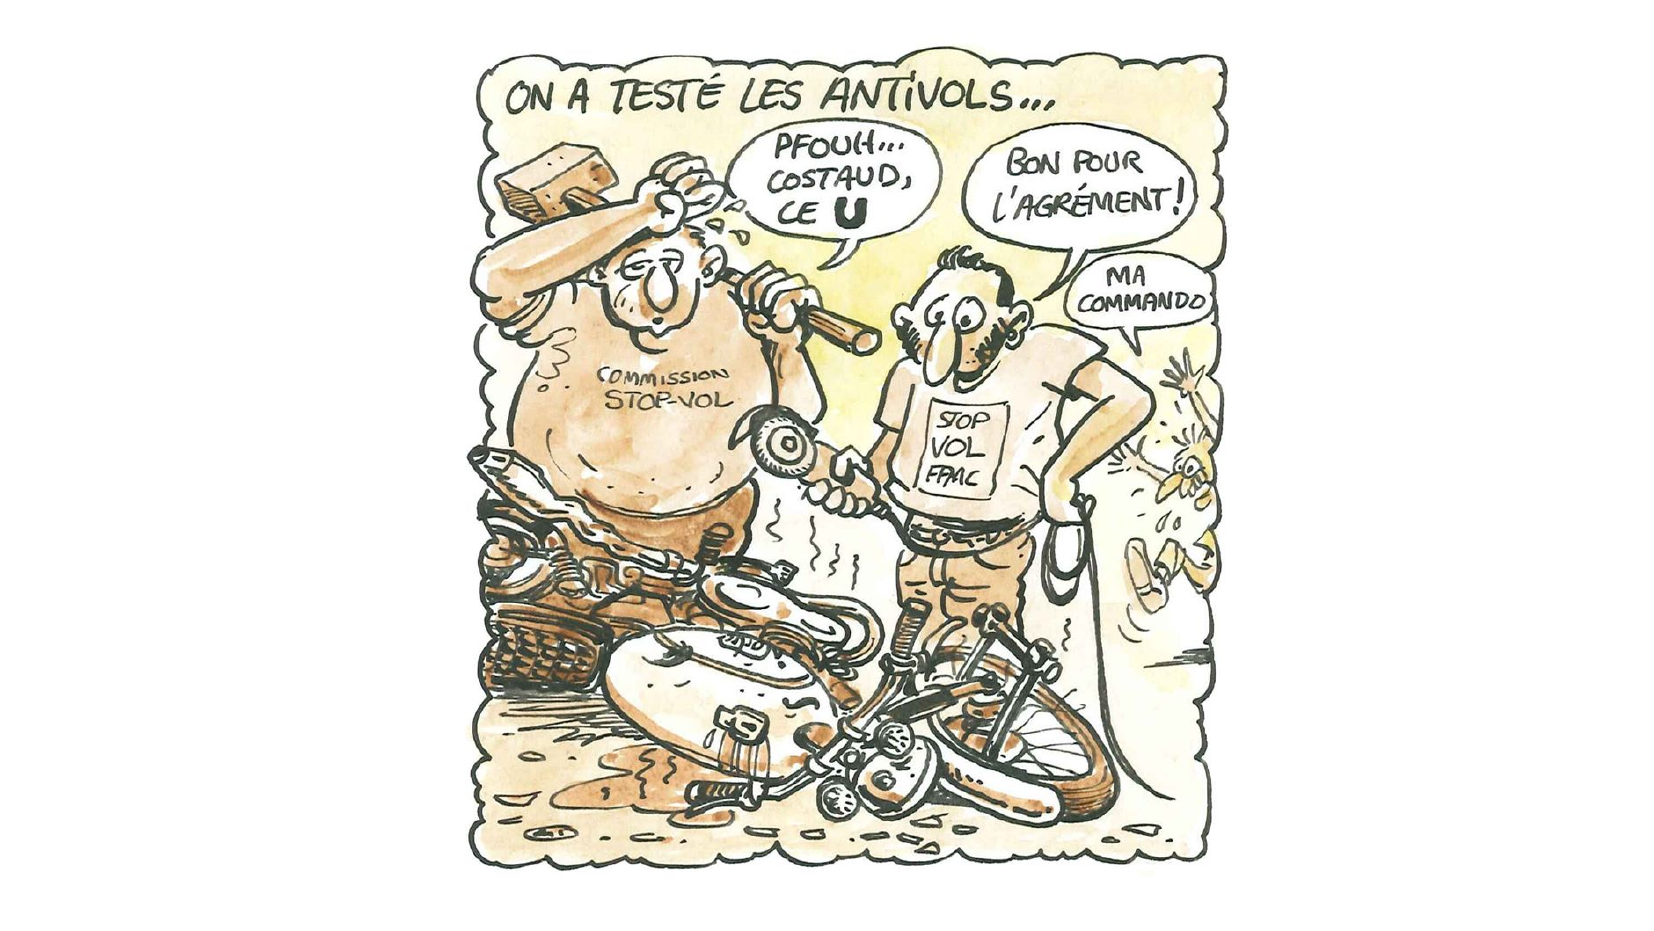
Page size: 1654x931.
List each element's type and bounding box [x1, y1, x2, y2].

picture [465, 35, 1246, 879]
